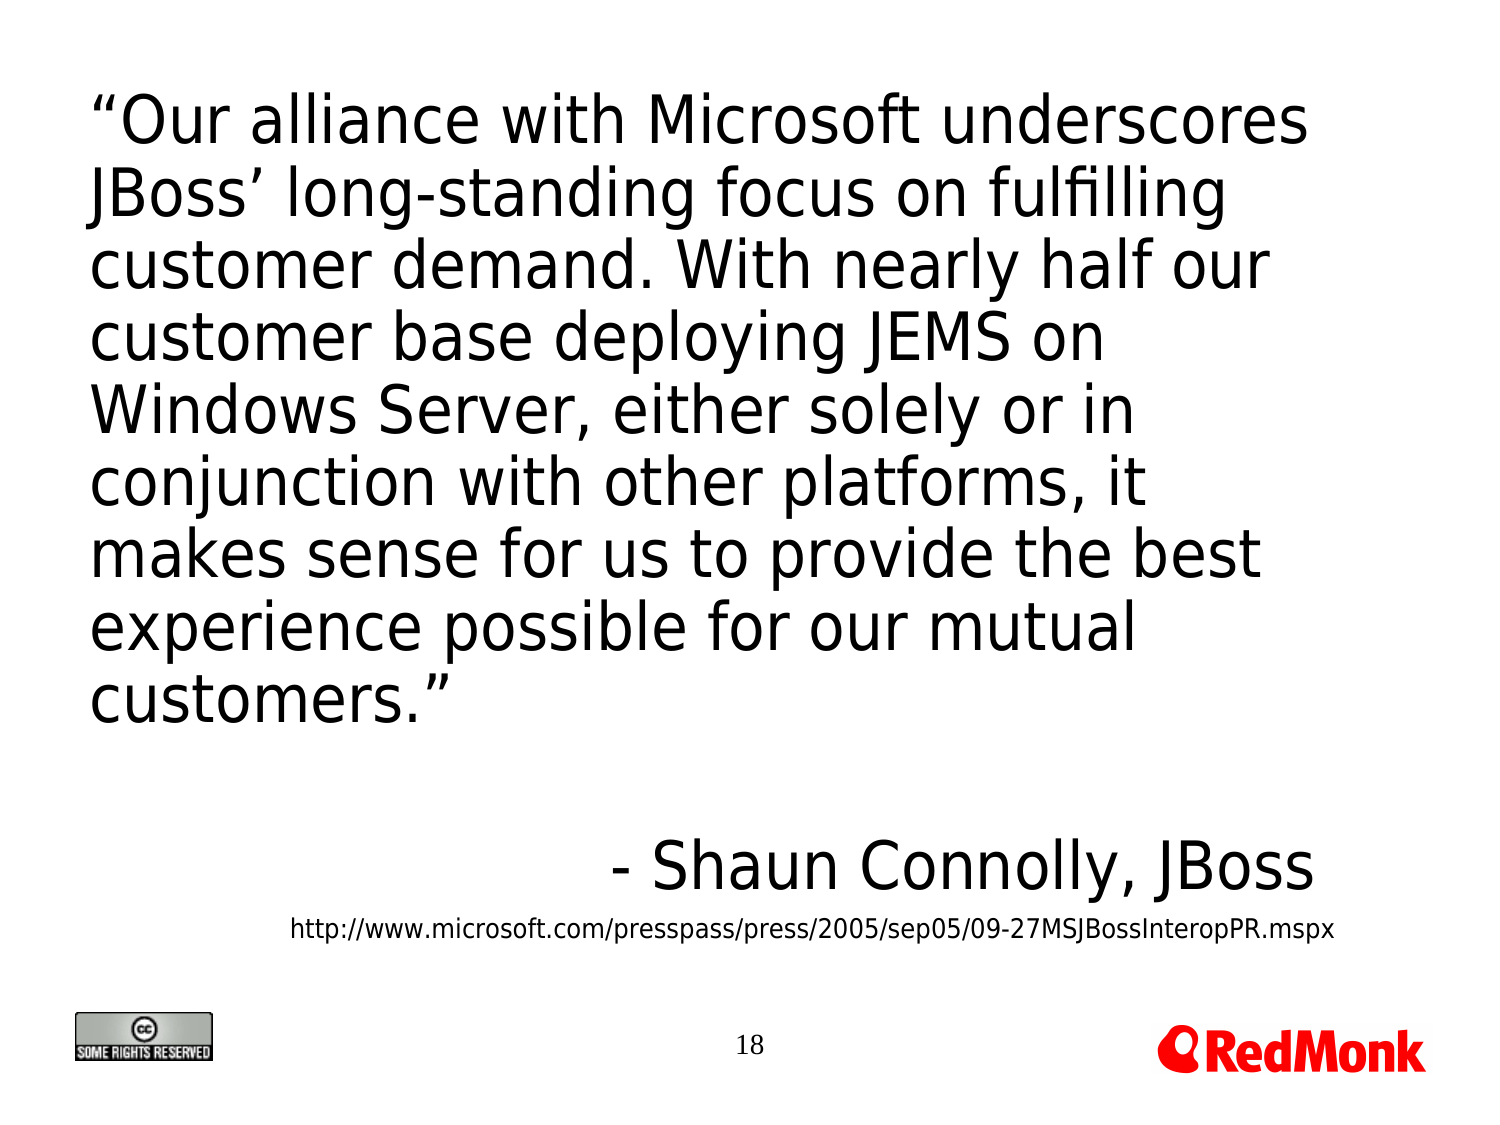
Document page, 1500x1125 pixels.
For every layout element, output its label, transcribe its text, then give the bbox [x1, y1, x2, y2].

picture [1151, 1023, 1433, 1075]
text_box “Our alliance with Microsoft underscores JBoss’ long-standing focus on fulfilling customer demand. With nearly half our customer base deploying JEMS on Windows Server, either solely or in conjunction with other platforms, it makes sense for us to provide the best experience possible for our mutual customers.” - Shaun Connolly, JBoss http://www.microsoft.com/presspass/press/2005/sep05/09-27MSJBossInteropPR.mspx [75, 78, 1351, 958]
picture [75, 1012, 213, 1061]
